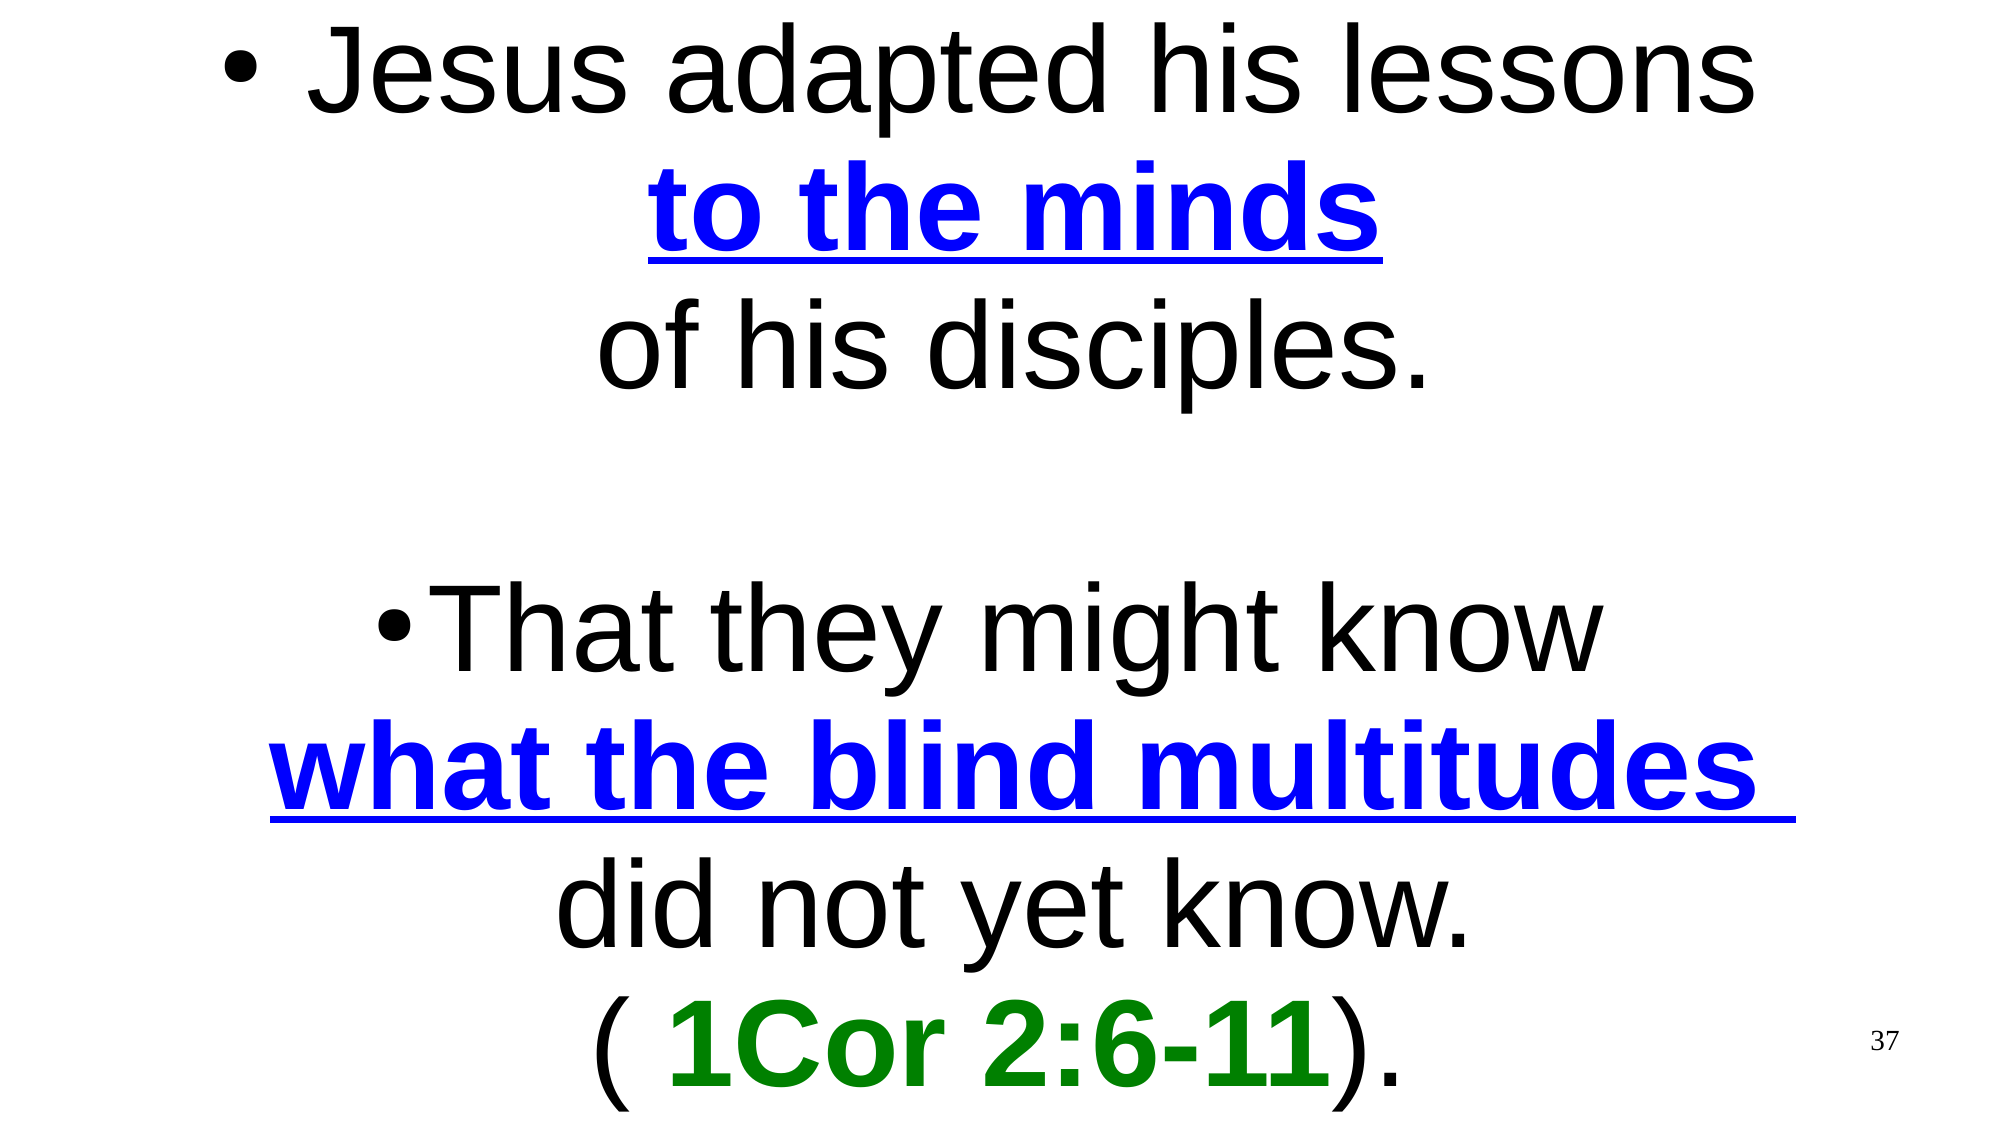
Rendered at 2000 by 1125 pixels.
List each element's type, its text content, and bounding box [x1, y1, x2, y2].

list Jesus adapted his lessons to the minds of his disciples. That they might know what the blind multitudes did not yet know. ( 1Cor 2:6-11). [0, 0, 1996, 1123]
